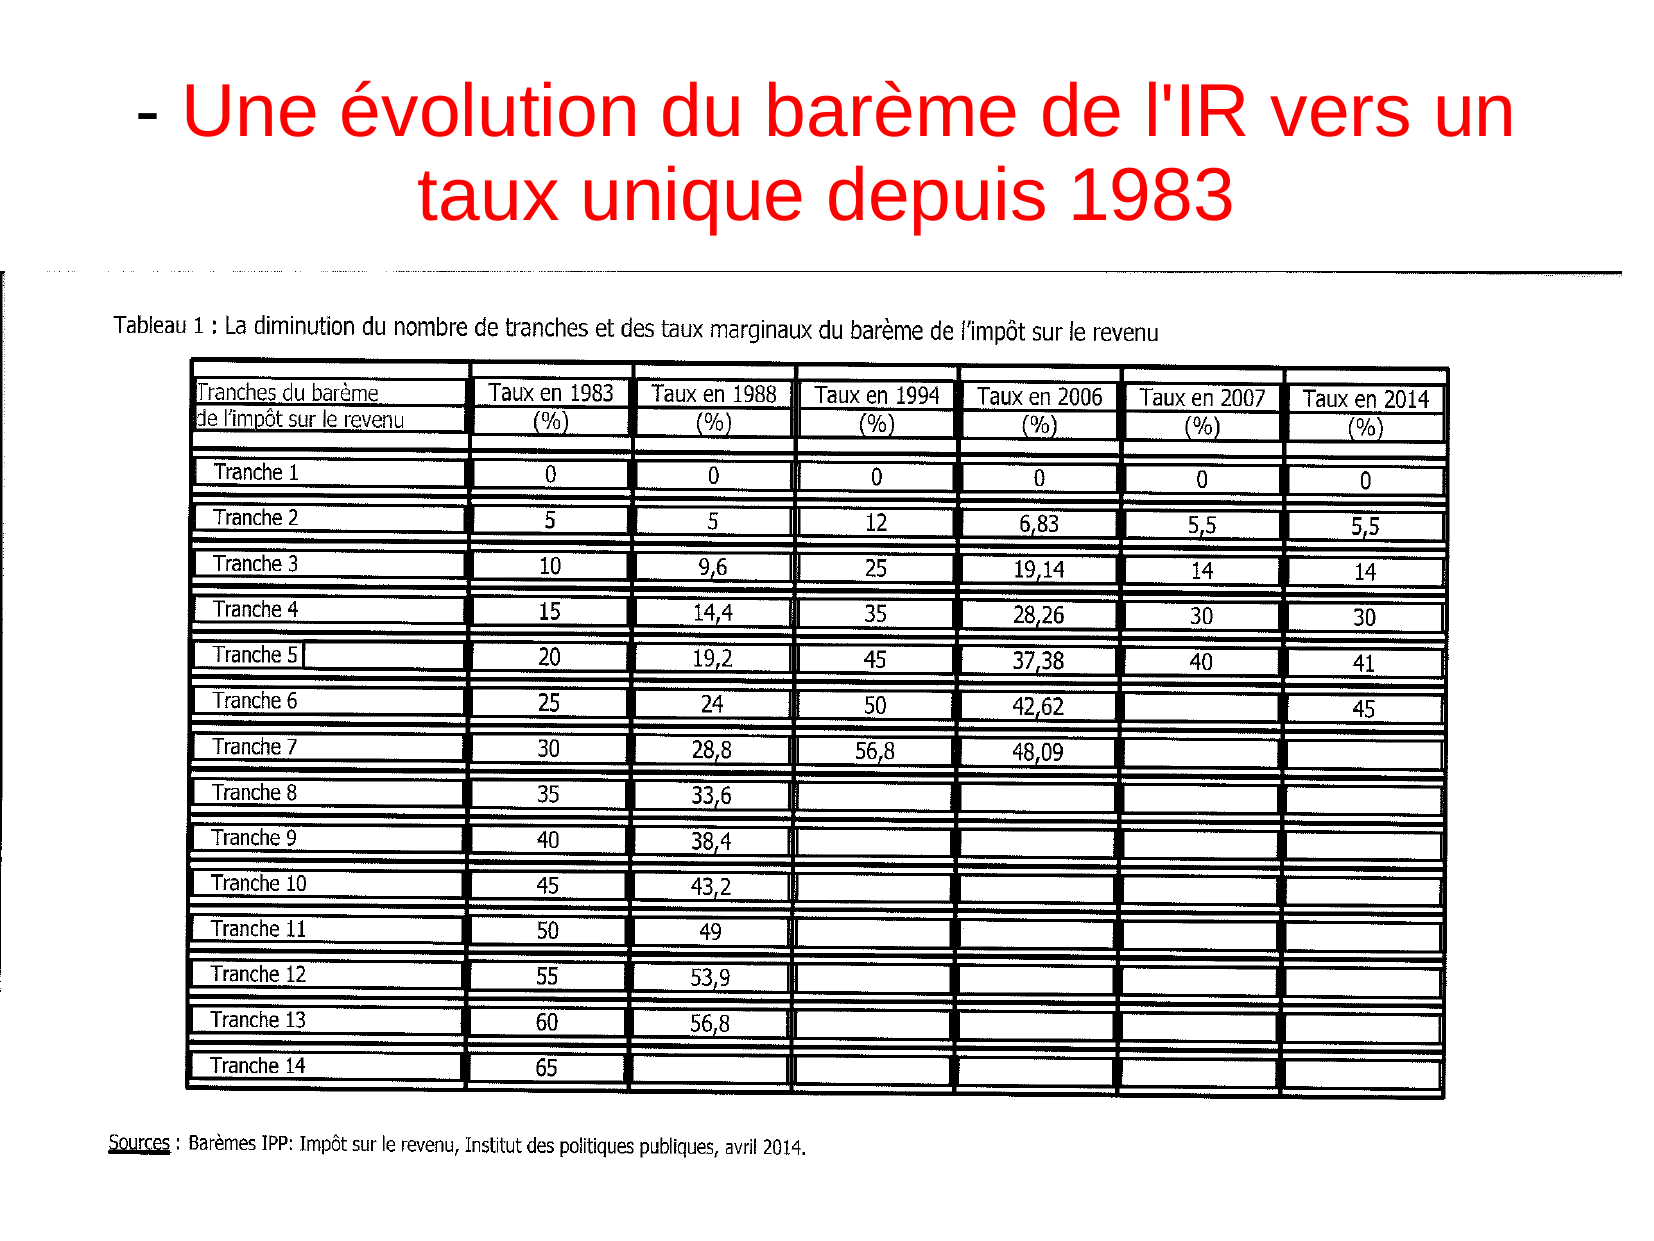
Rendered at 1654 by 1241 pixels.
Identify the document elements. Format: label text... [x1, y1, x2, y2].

title - Une évolution du barème de l'IR vers un taux unique depuis 1983 [82, 49, 1571, 257]
picture [0, 271, 1642, 1241]
